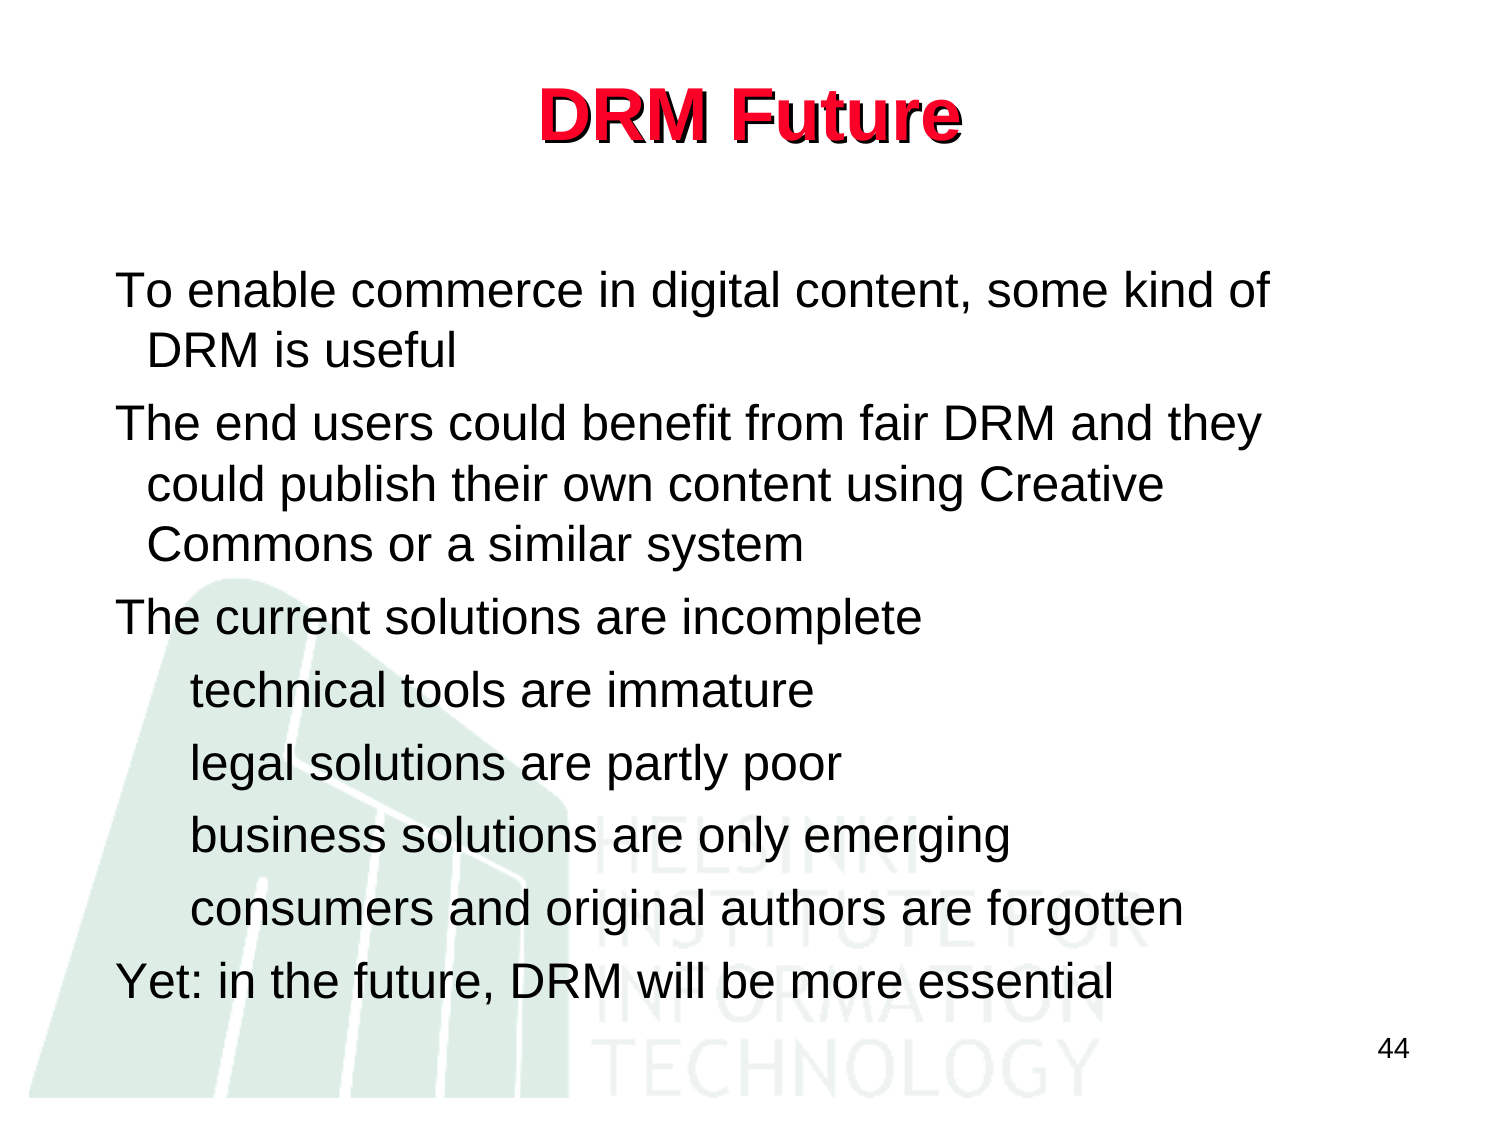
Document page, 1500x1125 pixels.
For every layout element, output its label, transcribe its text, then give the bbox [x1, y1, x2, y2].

title DRM Future [99, 61, 1401, 175]
list To enable commerce in digital content, some kind of DRM is useful The end users could benefit from fair DRM and they could publish their own content using Creative Commons or a similar system The current solutions are incomplete technical tools are immature legal solutions are partly poor business solutions are only emerging consumers and original authors are forgotten Yet: in the future, DRM will be more essential [99, 249, 1401, 1051]
